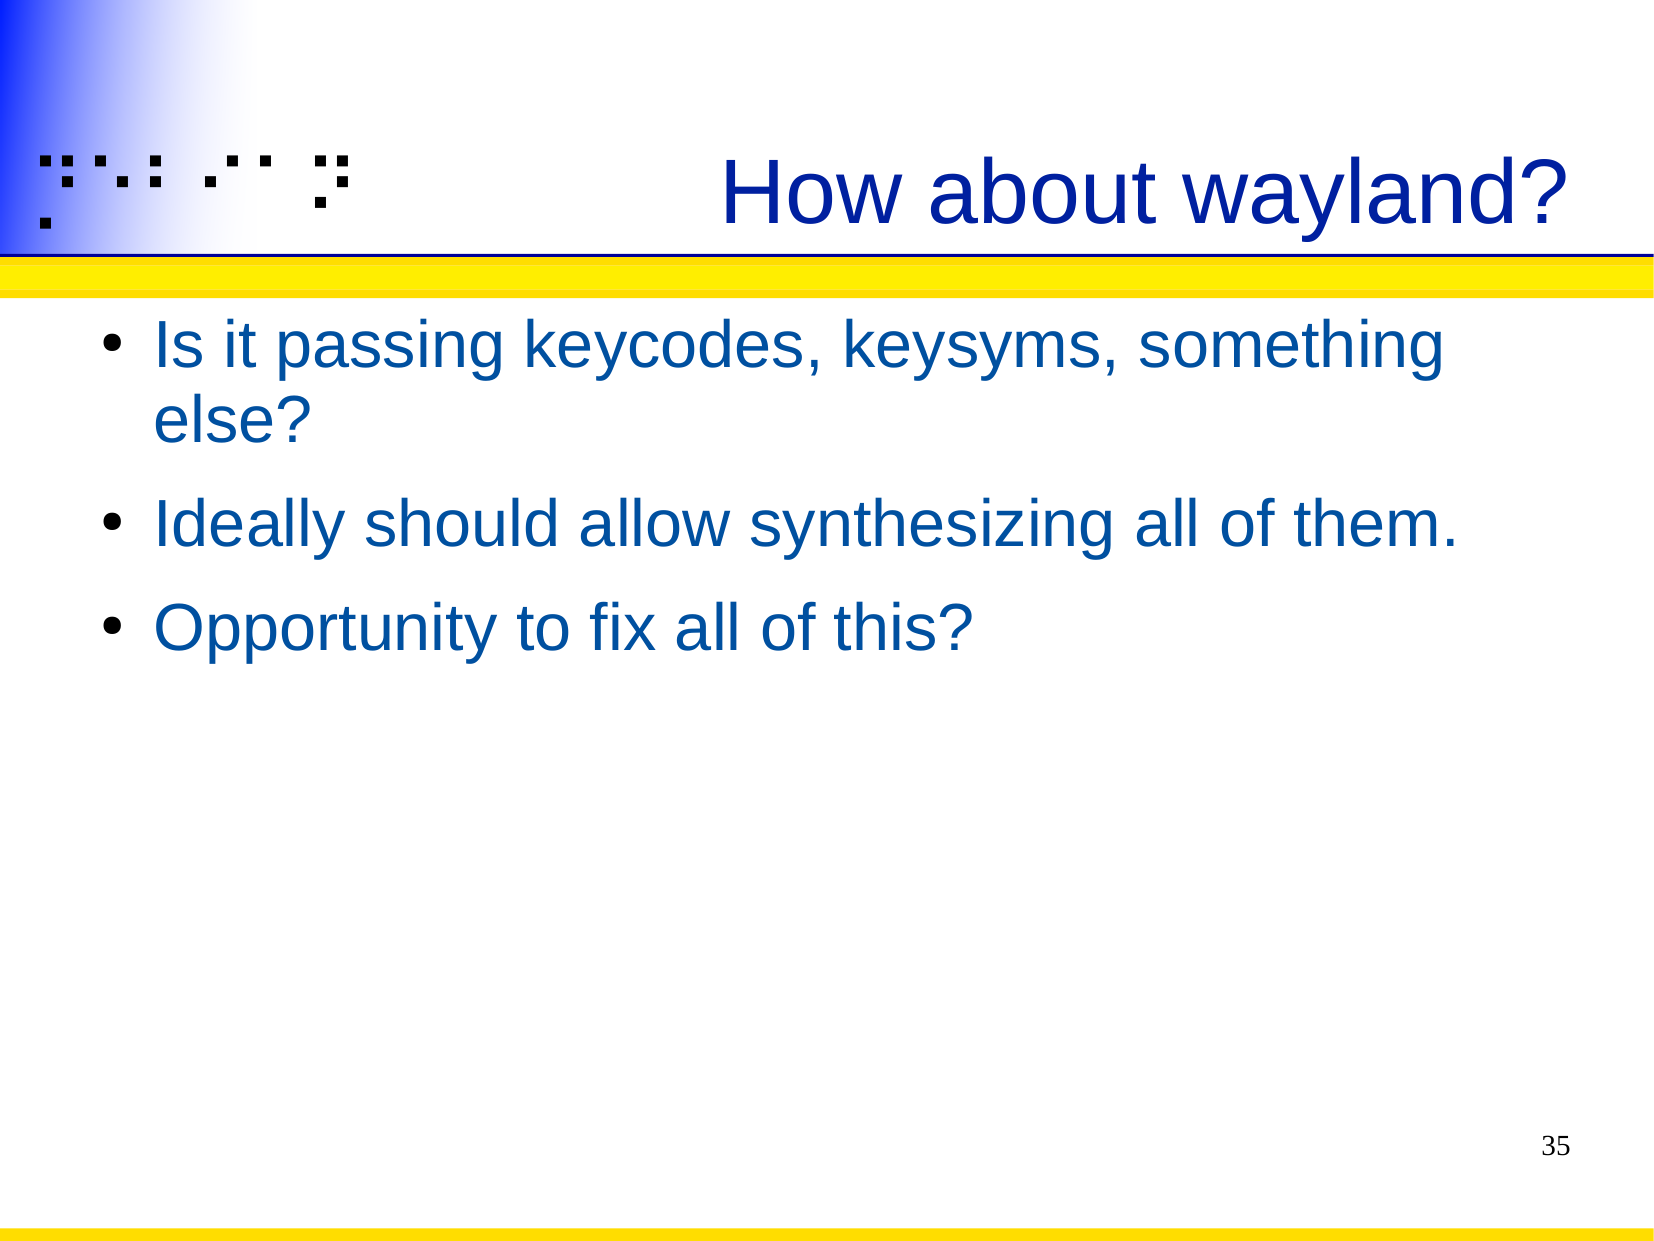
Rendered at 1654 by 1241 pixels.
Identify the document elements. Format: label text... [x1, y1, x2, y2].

list Is it passing keycodes, keysyms, something else? Ideally should allow synthesizing all of them. Opportunity to fix all of this? [82, 307, 1571, 1126]
title How about wayland? [372, 126, 1571, 257]
